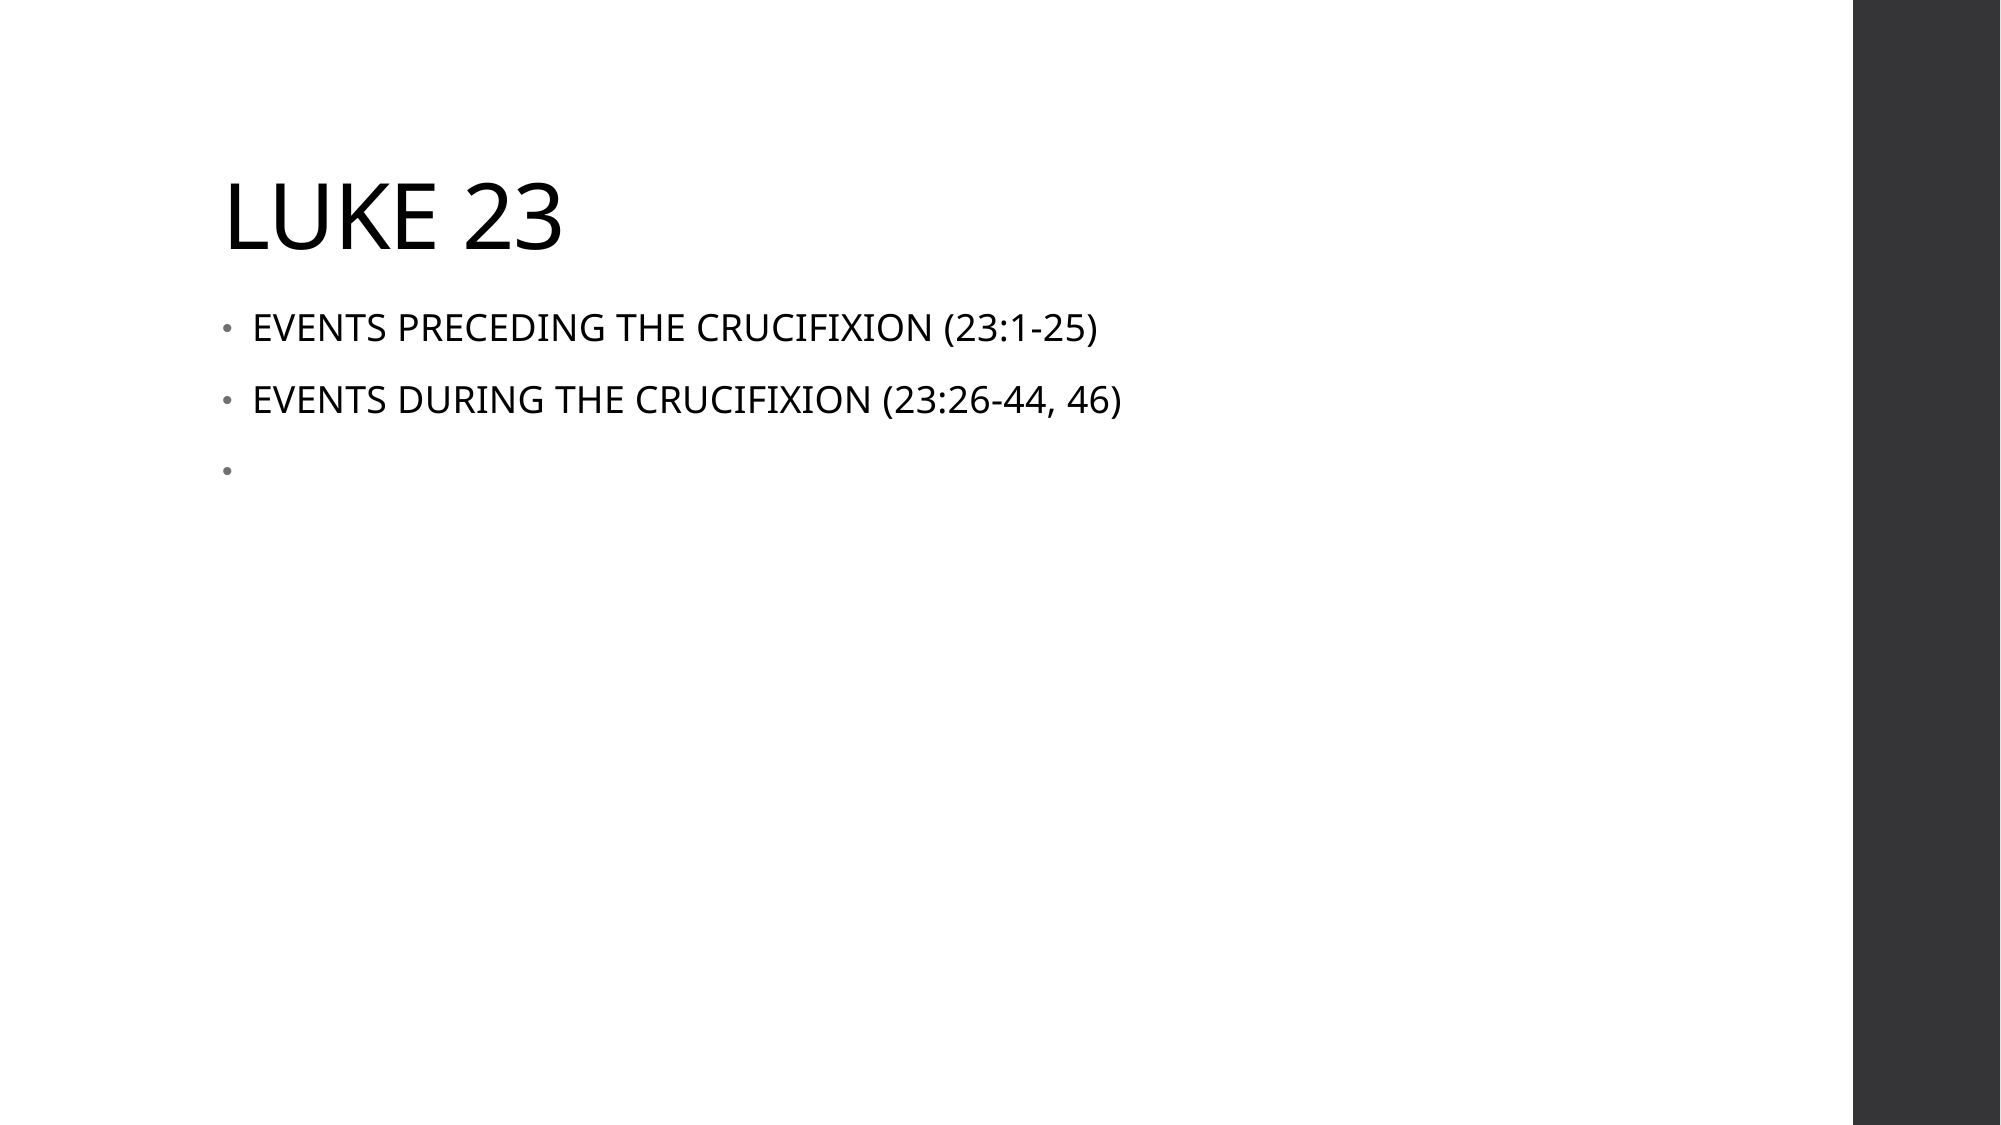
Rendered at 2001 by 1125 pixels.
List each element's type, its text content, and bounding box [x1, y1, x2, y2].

title LUKE 23 [206, 60, 1797, 278]
list EVENTS PRECEDING THE CRUCIFIXION (23:1-25) EVENTS DURING THE CRUCIFIXION (23:26-44, 46) [206, 299, 1617, 1014]
